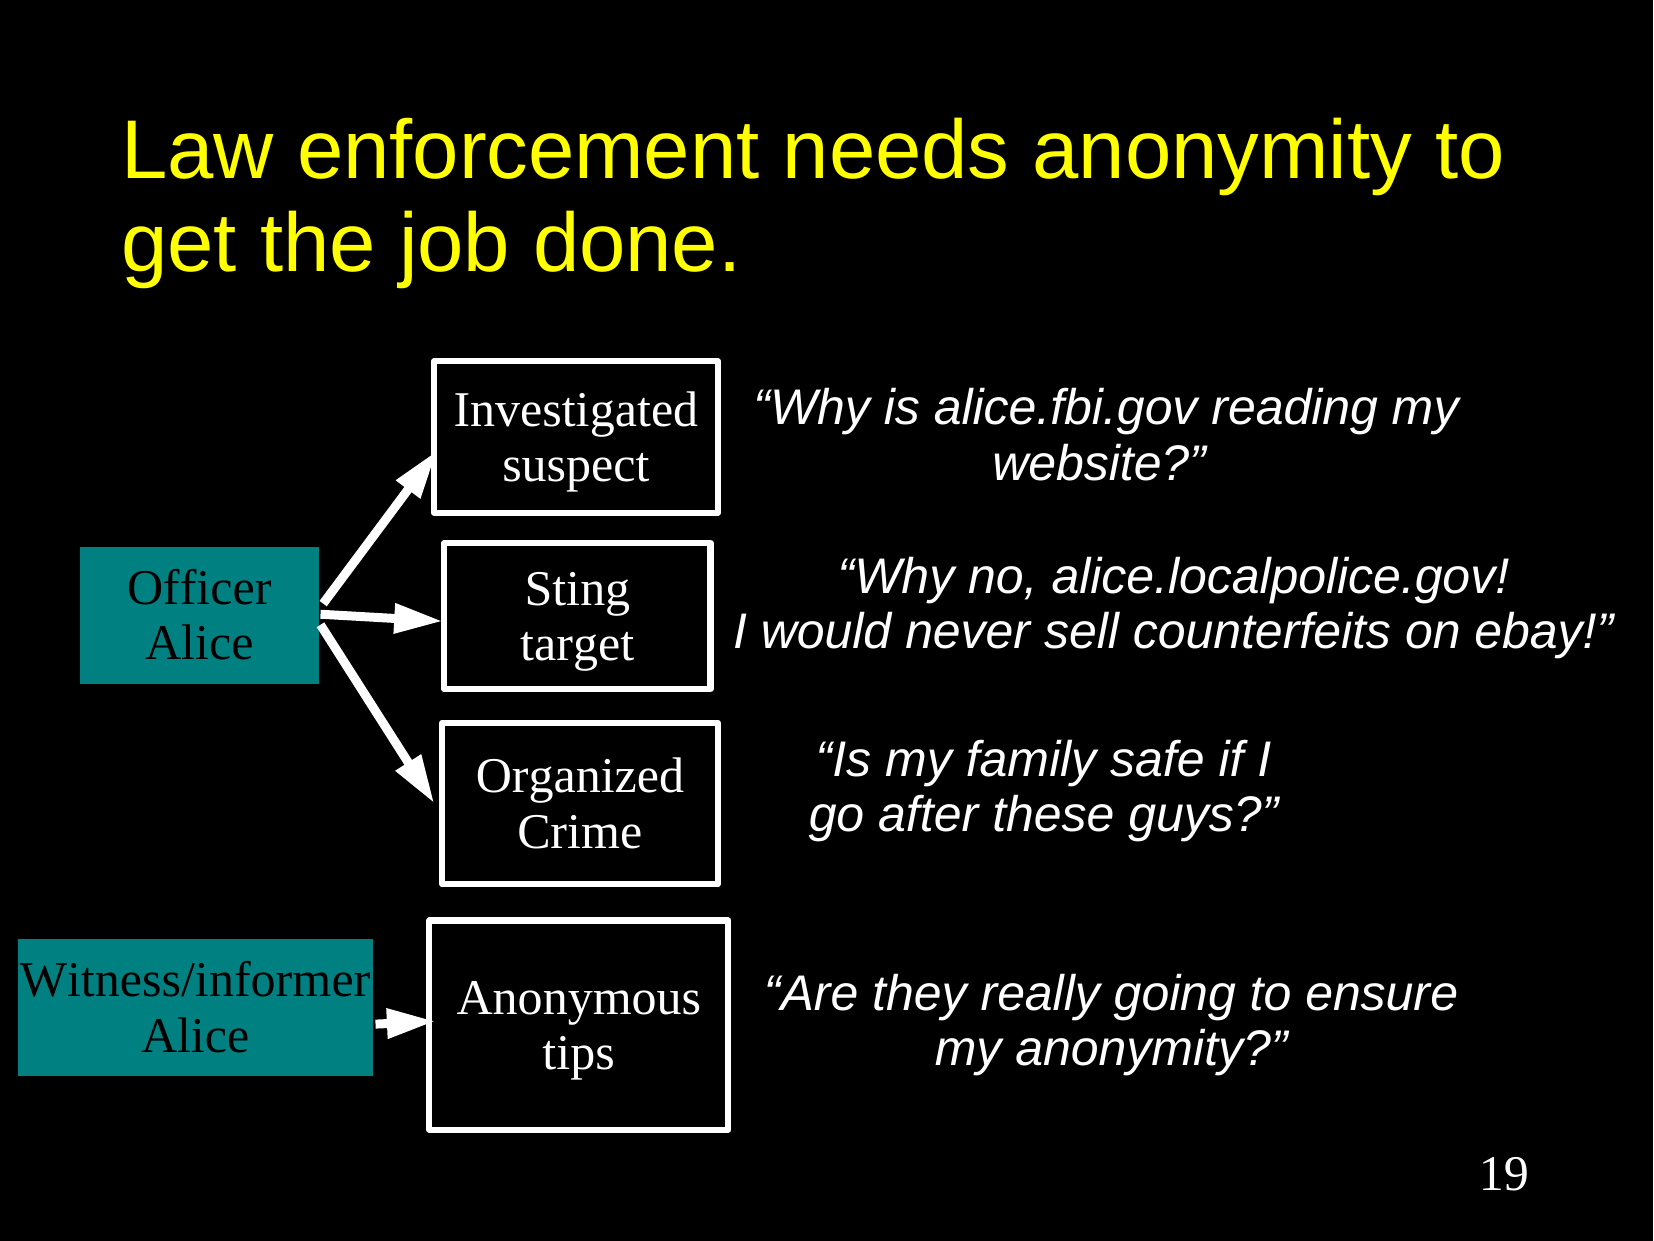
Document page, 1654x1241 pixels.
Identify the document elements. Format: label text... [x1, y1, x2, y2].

text_box Sting target [444, 542, 711, 690]
text_box Organized Crime [442, 722, 718, 885]
text_box Witness/informer Alice [17, 938, 374, 1077]
text_box Anonymous tips [429, 920, 729, 1130]
text_box “Are they really going to ensure my anonymity?” [763, 964, 1582, 1145]
text_box “Why is alice.fbi.gov reading my website?” [753, 379, 1560, 506]
text_box Officer Alice [79, 546, 320, 685]
text_box “Is my family safe if I go after these guys?” [808, 730, 1301, 890]
text_box “Why no, alice.localpolice.gov! I would never sell counterfeits on ebay!” [733, 547, 1635, 685]
text_box Investigated suspect [434, 361, 719, 513]
title Law enforcement needs anonymity to get the job done. [121, 76, 1578, 317]
